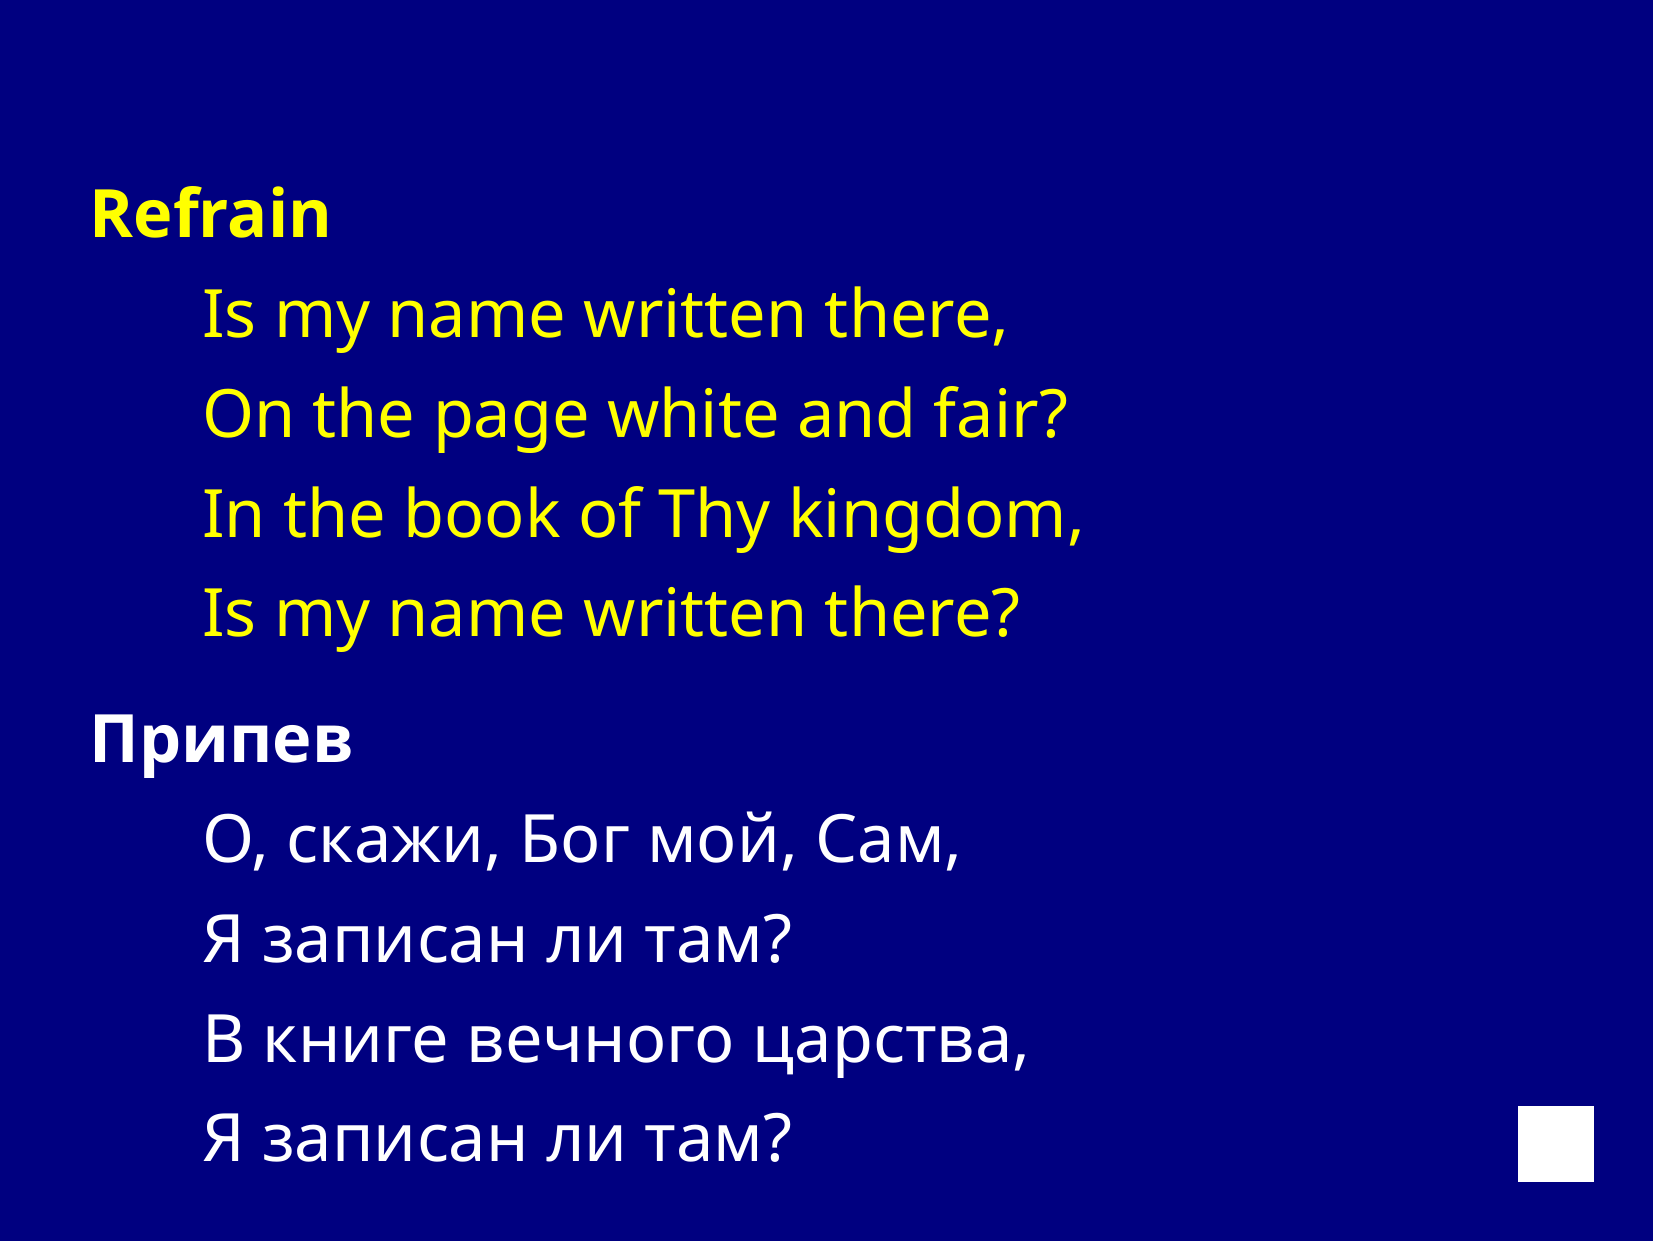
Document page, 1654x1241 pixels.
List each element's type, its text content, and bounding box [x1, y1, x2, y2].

text_box Refrain Is my name written there, On the page white and fair? In the book of Thy kingdom, Is my name written there? [75, 150, 1576, 638]
text_box Припев О, скажи, Бог мой, Сам, Я записан ли там? В книге вечного царства, Я записан ли там? [75, 675, 1576, 1163]
text_box [1518, 1106, 1594, 1182]
